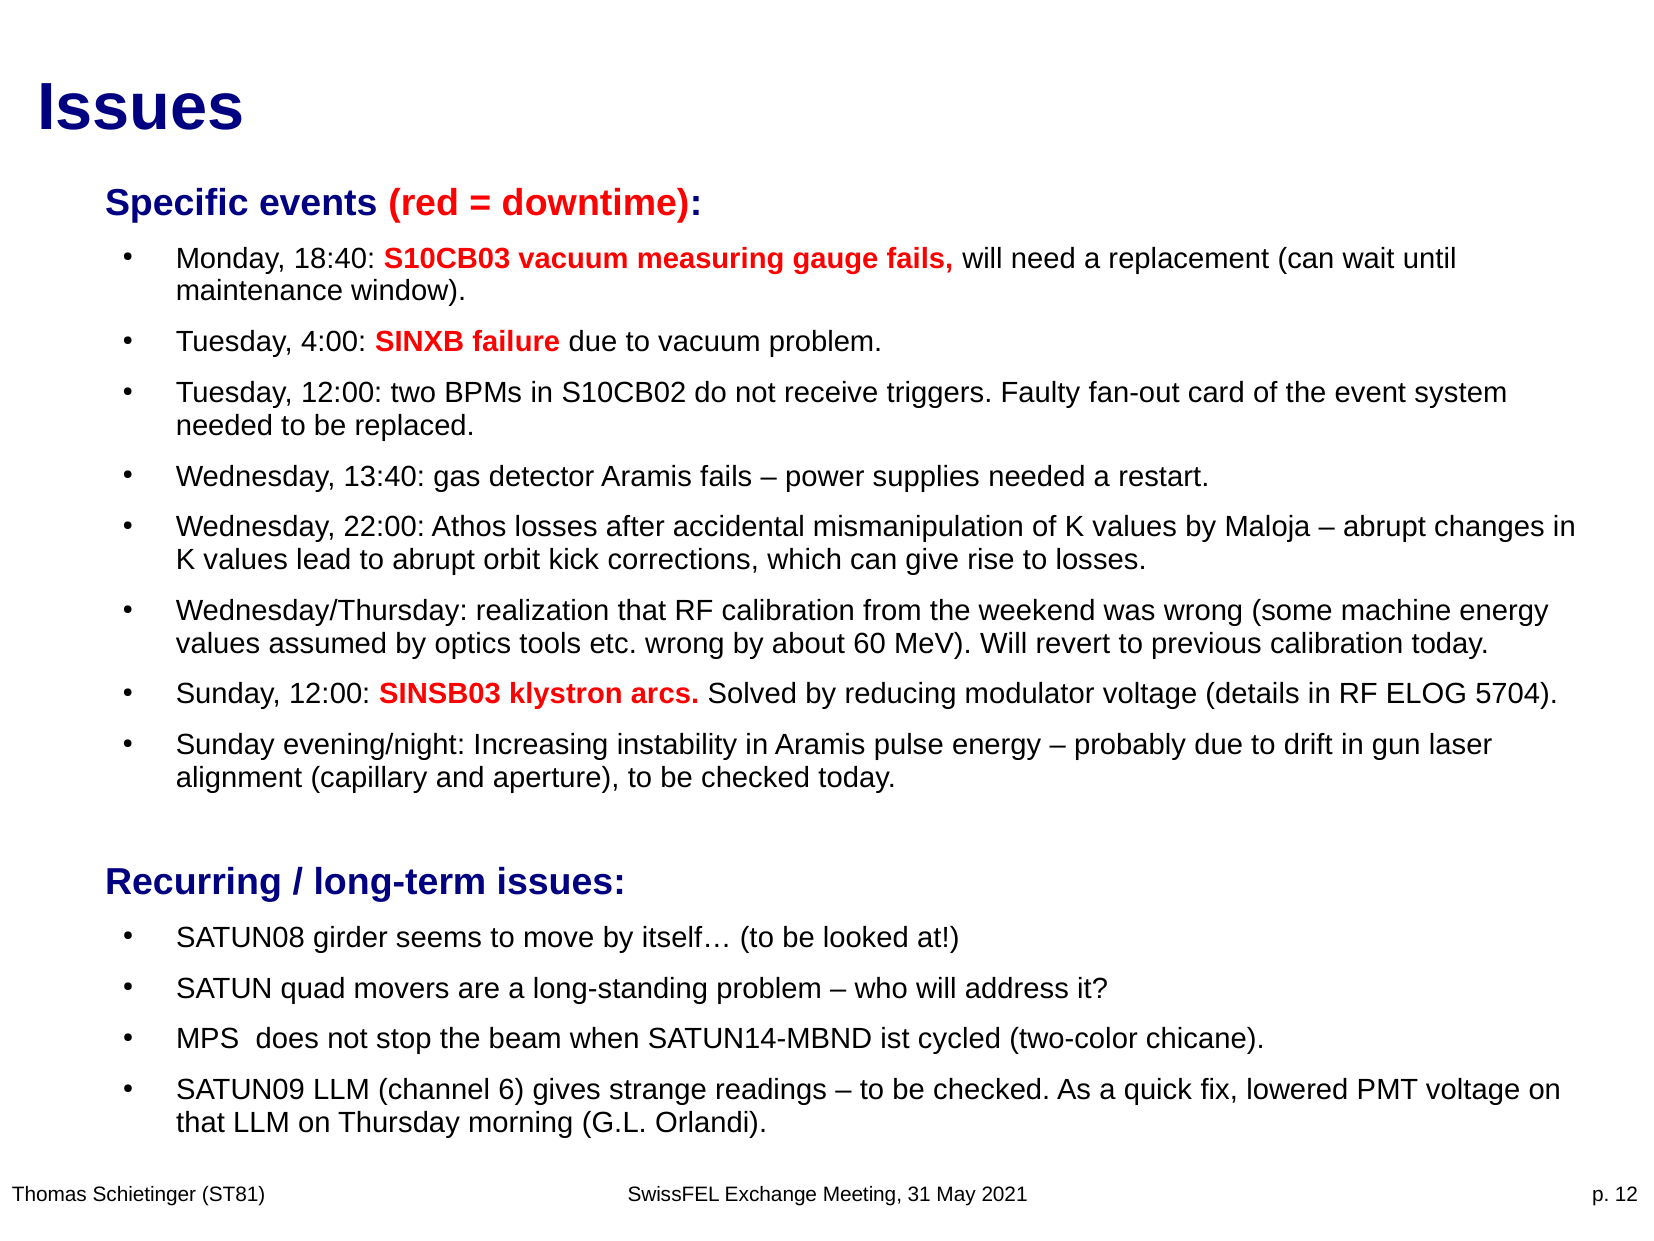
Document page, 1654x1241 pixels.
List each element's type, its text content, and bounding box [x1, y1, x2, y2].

title Issues [37, 37, 1276, 176]
list Specific events (red = downtime): Monday, 18:40: S10CB03 vacuum measuring gauge fails, will need a replacement (can wait until maintenance window). Tuesday, 4:00: SINXB failure due to vacuum problem. Tuesday, 12:00: two BPMs in S10CB02 do not receive triggers. Faulty fan-out card of the event system needed to be replaced. Wednesday, 13:40: gas detector Aramis fails – power supplies needed a restart. Wednesday, 22:00: Athos losses after accidental mismanipulation of K values by Maloja – abrupt changes in K values lead to abrupt orbit kick corrections, which can give rise to losses. Wednesday/Thursday: realization that RF calibration from the weekend was wrong (some machine energy values assumed by optics tools etc. wrong by about 60 MeV). Will revert to previous calibration today. Sunday, 12:00: SINSB03 klystron arcs. Solved by reducing modulator voltage (details in RF ELOG 5704). Sunday evening/night: Increasing instability in Aramis pulse energy – probably due to drift in gun laser alignment (capillary and aperture), to be checked today. [105, 181, 1594, 794]
list Recurring / long-term issues: SATUN08 girder seems to move by itself… (to be looked at!) SATUN quad movers are a long-standing problem – who will address it? MPS does not stop the beam when SATUN14-MBND ist cycled (two-color chicane). SATUN09 LLM (channel 6) gives strange readings – to be checked. As a quick fix, lowered PMT voltage on that LLM on Thursday morning (G.L. Orlandi). [105, 860, 1594, 1139]
